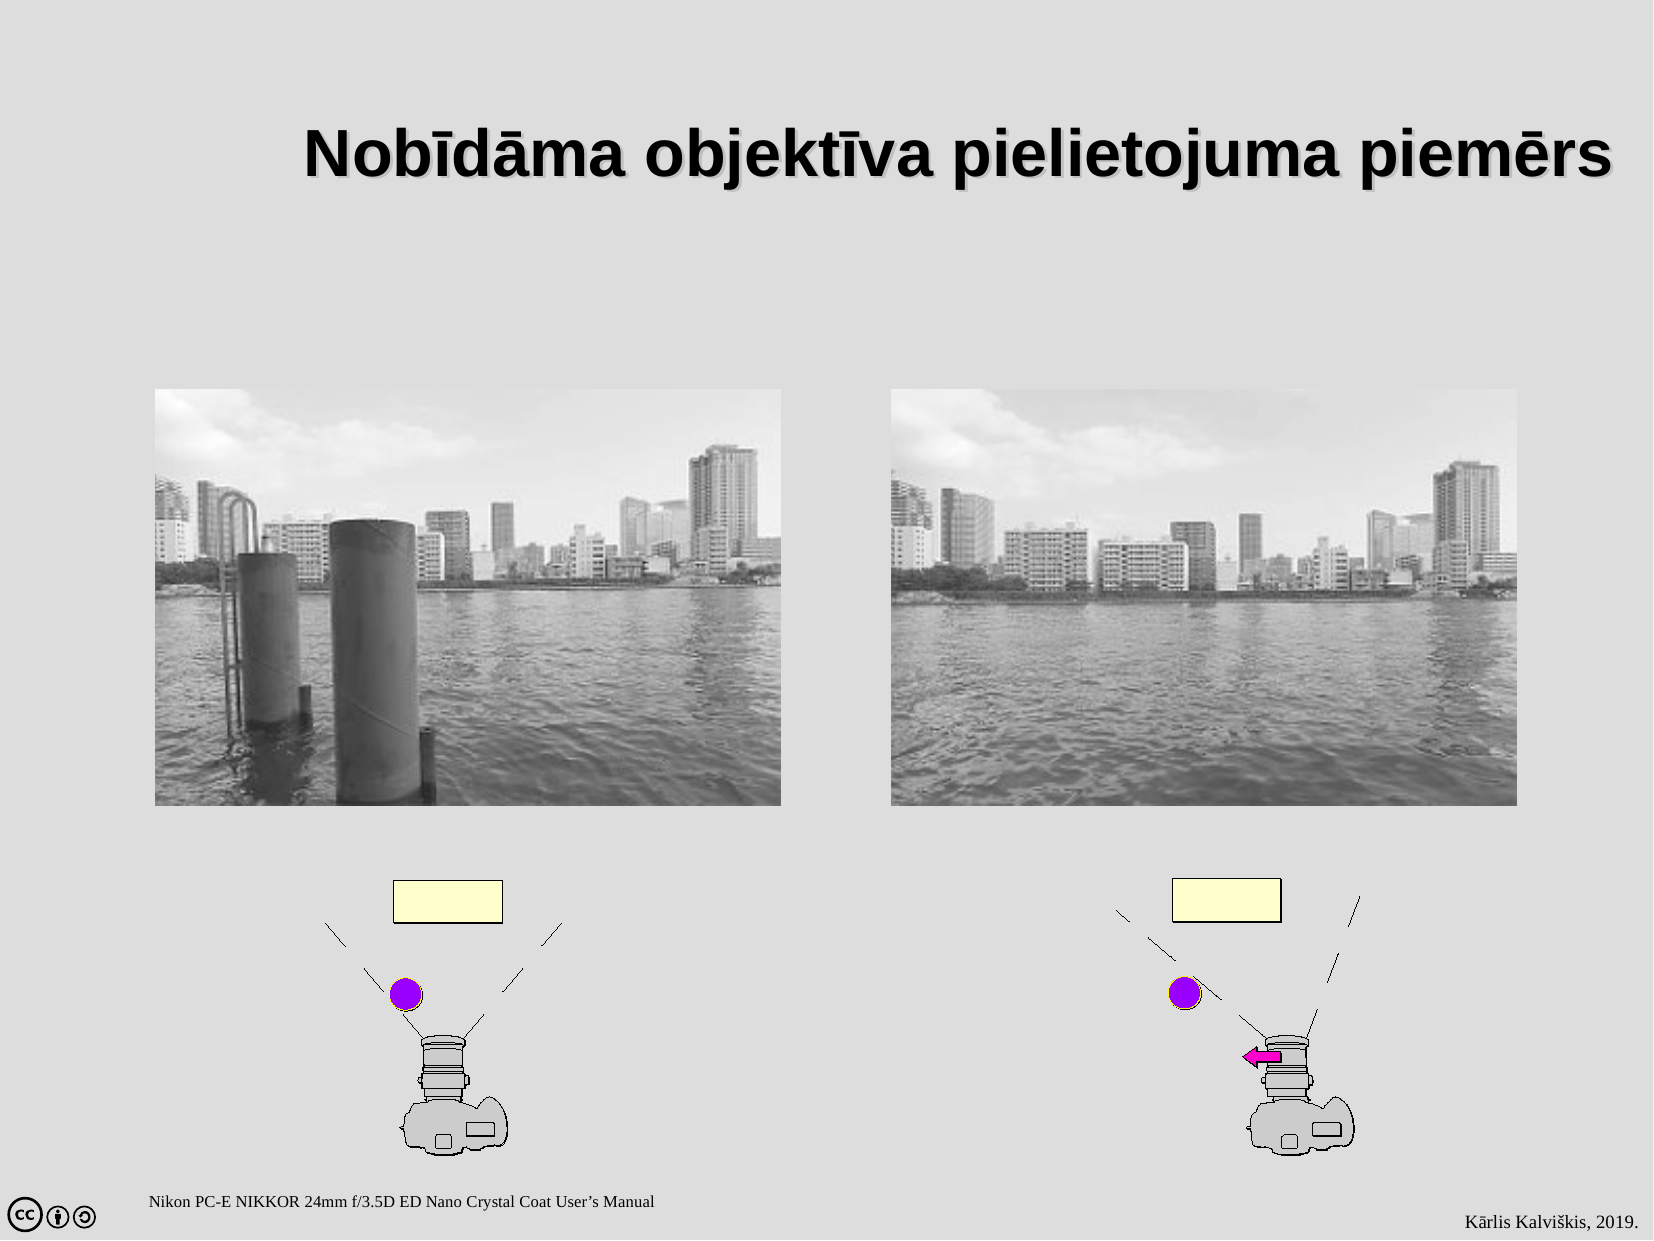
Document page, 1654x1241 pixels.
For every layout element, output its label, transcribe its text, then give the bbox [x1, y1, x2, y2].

text_box [1242, 1035, 1355, 1156]
text_box [1172, 879, 1281, 921]
text_box Nikon PC-E NIKKOR 24mm f/3.5D ED Nano Crystal Coat User’s Manual [133, 1185, 671, 1219]
picture [155, 389, 781, 806]
title Nobīdāma objektīva pielietojuma piemērs [42, 49, 1615, 257]
picture [891, 389, 1517, 806]
text_box [399, 1035, 508, 1156]
text_box [394, 880, 502, 923]
text_box [389, 977, 422, 1011]
text_box [1168, 976, 1201, 1009]
